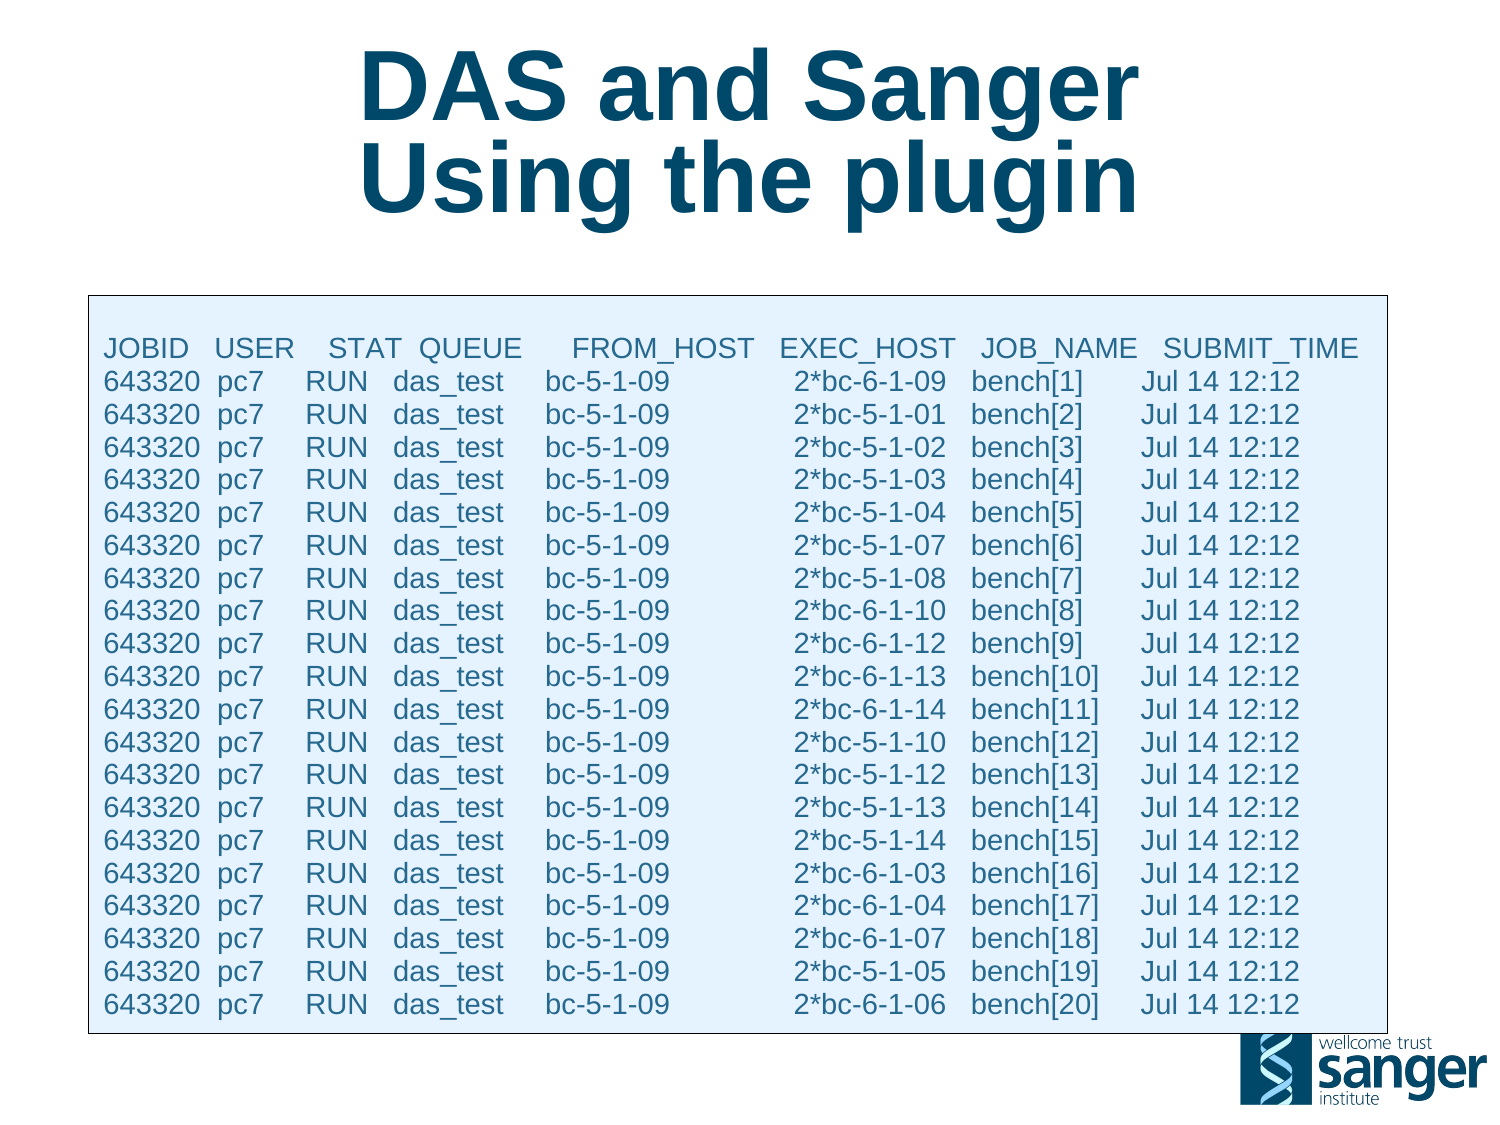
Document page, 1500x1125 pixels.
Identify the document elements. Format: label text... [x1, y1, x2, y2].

picture [1477, 1063, 1487, 1105]
list [47, 244, 1500, 1049]
picture [1477, 1049, 1487, 1059]
text_box JOBID USER STAT QUEUE FROM_HOST EXEC_HOST JOB_NAME SUBMIT_TIME 643320 pc7 RUN das_test bc-5-1-09 2*bc-6-1-09 bench[1] Jul 14 12:12 643320 pc7 RUN das_test bc-5-1-09 2*bc-5-1-01 bench[2] Jul 14 12:12 643320 pc7 RUN das_test bc-5-1-09 2*bc-5-1-02 bench[3] Jul 14 12:12 643320 pc7 RUN das_test bc-5-1-09 2*bc-5-1-03 bench[4] Jul 14 12:12 643320 pc7 RUN das_test bc-5-1-09 2*bc-5-1-04 bench[5] Jul 14 12:12 643320 pc7 RUN das_test bc-5-1-09 2*bc-5-1-07 bench[6] Jul 14 12:12 643320 pc7 RUN das_test bc-5-1-09 2*bc-5-1-08 bench[7] Jul 14 12:12 643320 pc7 RUN das_test bc-5-1-09 2*bc-6-1-10 bench[8] Jul 14 12:12 643320 pc7 RUN das_test bc-5-1-09 2*bc-6-1-12 bench[9] Jul 14 12:12 643320 pc7 RUN das_test bc-5-1-09 2*bc-6-1-13 bench[10] Jul 14 12:12 643320 pc7 RUN das_test bc-5-1-09 2*bc-6-1-14 bench[11] Jul 14 12:12 643320 pc7 RUN das_test bc-5-1-09 2*bc-5-1-10 bench[12] Jul 14 12:12 643320 pc7 RUN das_test bc-5-1-09 2*bc-5-1-12 bench[13] Jul 14 12:12 643320 pc7 RUN das_test bc-5-1-09 2*bc-5-1-13 bench[14] Jul 14 12:12 643320 pc7 RUN das_test bc-5-1-09 2*bc-5-1-14 bench[15] Jul 14 12:12 643320 pc7 RUN das_test bc-5-1-09 2*bc-6-1-03 bench[16] Jul 14 12:12 643320 pc7 RUN das_test bc-5-1-09 2*bc-6-1-04 bench[17] Jul 14 12:12 643320 pc7 RUN das_test bc-5-1-09 2*bc-6-1-07 bench[18] Jul 14 12:12 643320 pc7 RUN das_test bc-5-1-09 2*bc-5-1-05 bench[19] Jul 14 12:12 643320 pc7 RUN das_test bc-5-1-09 2*bc-6-1-06 bench[20] Jul 14 12:12 [88, 324, 1477, 1125]
title DAS and Sanger Using the plugin [75, 36, 1425, 242]
text_box [88, 295, 1388, 1034]
